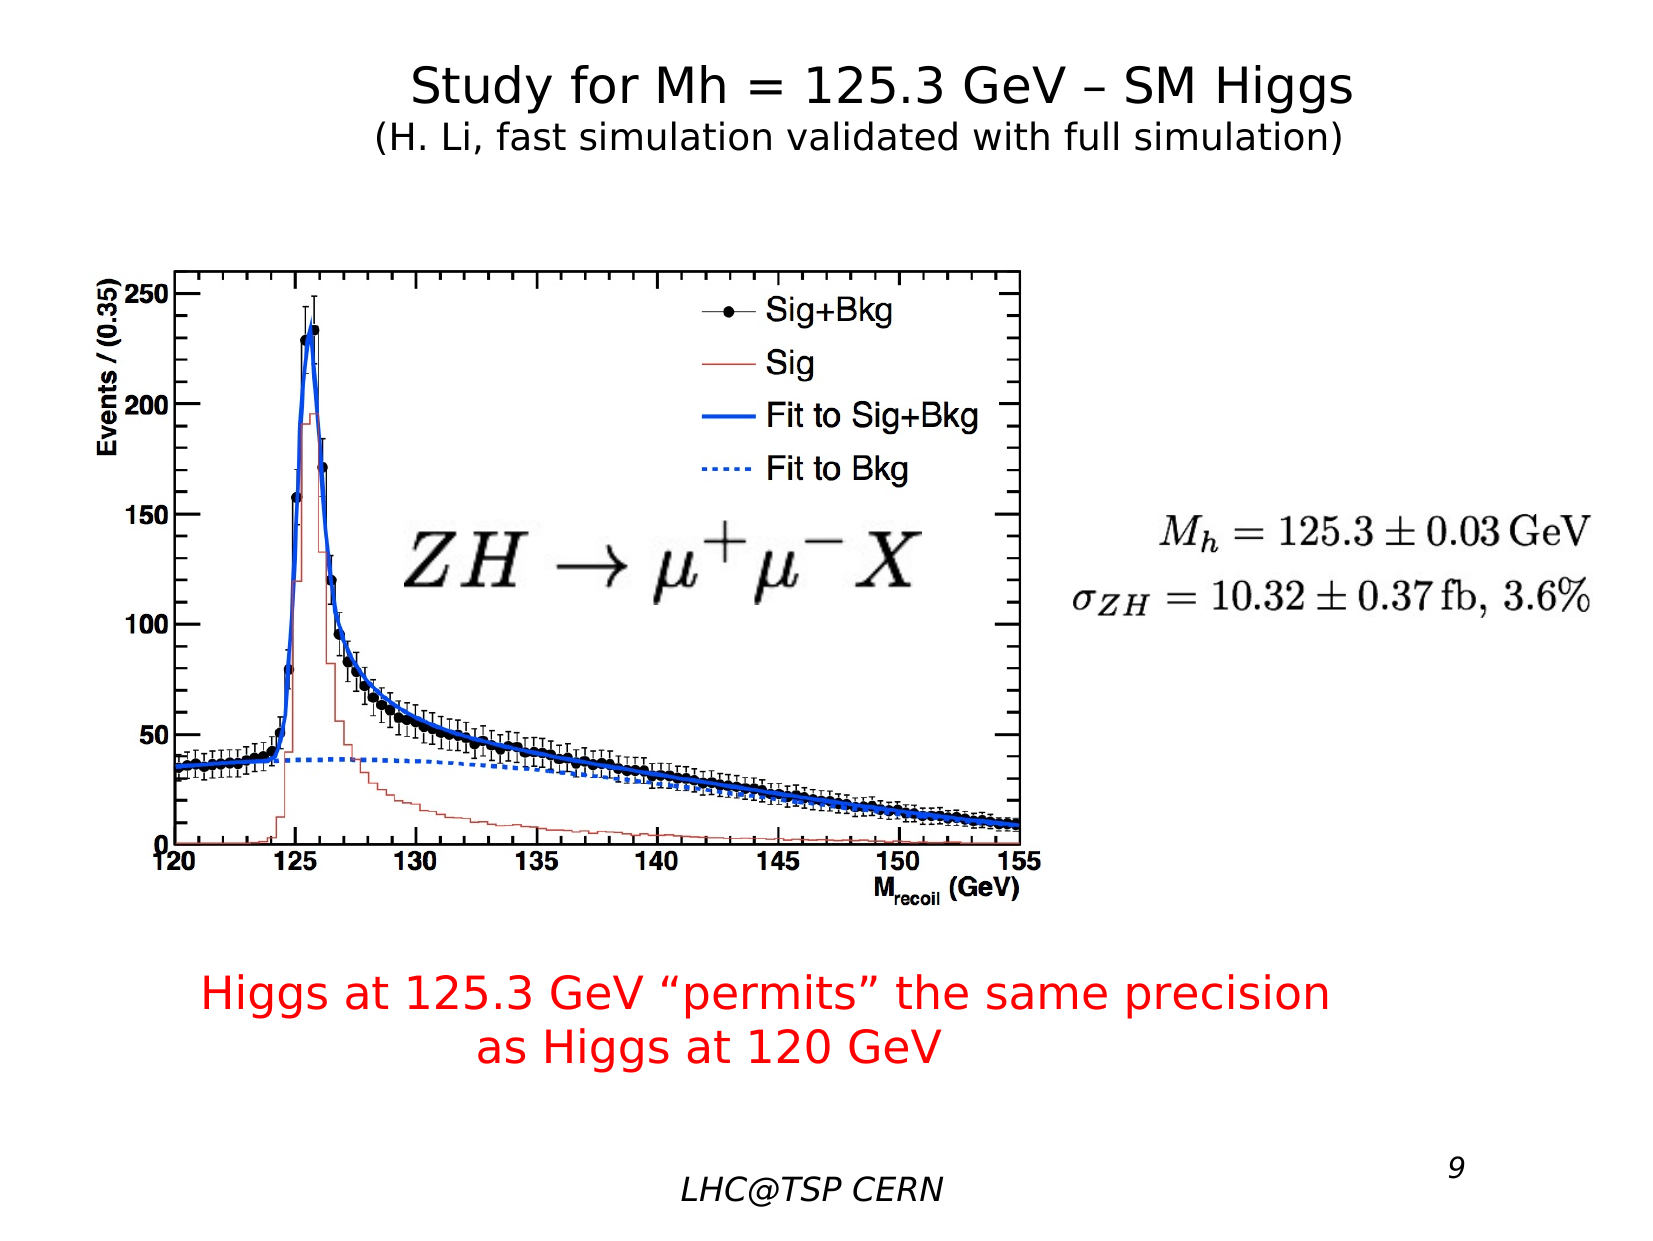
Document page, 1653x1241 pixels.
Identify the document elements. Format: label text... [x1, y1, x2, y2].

text_box Study for Mh = 125.3 GeV – SM Higgs (H. Li, fast simulation validated with full simulation) [203, 49, 1369, 167]
text_box Higgs at 125.3 GeV “permits” the same precision as Higgs at 120 GeV [185, 959, 1492, 1082]
picture [71, 216, 1593, 914]
